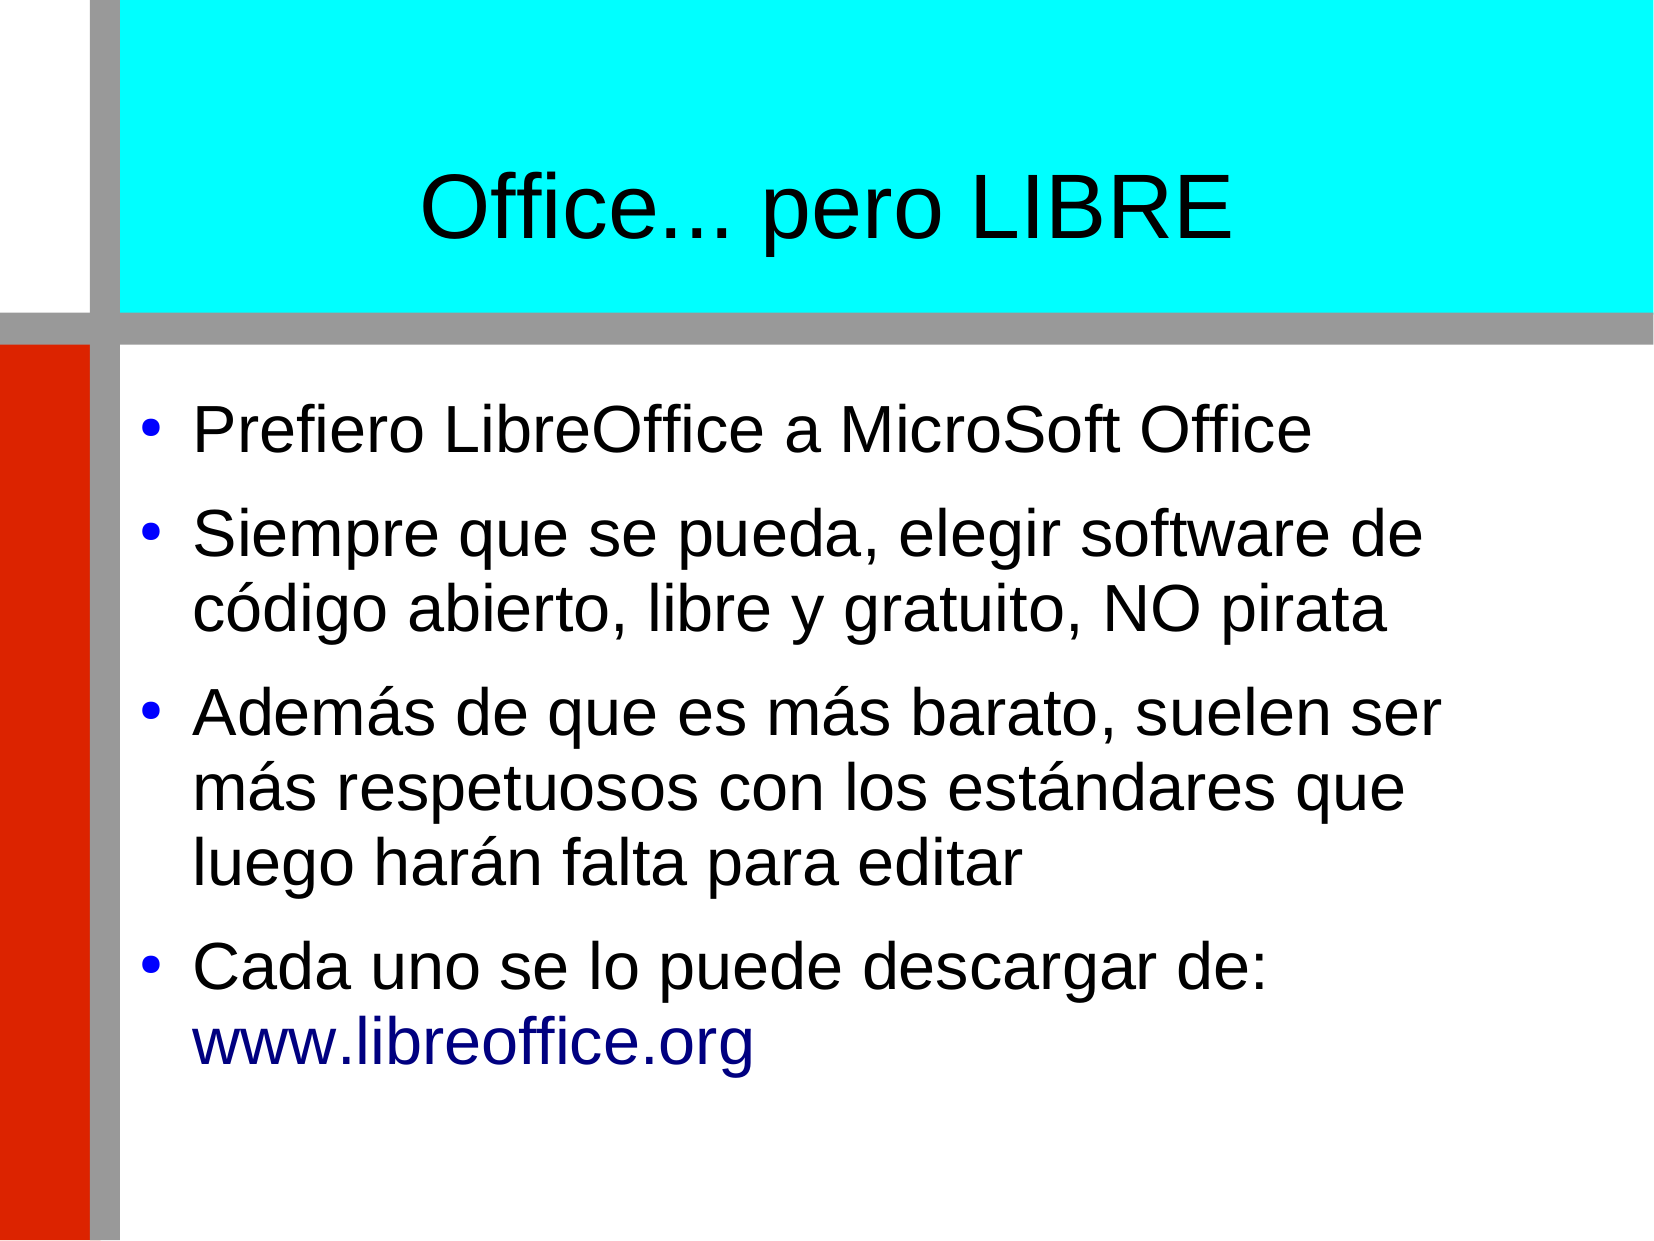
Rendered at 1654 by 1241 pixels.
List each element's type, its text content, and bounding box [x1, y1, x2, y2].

title Office... pero LIBRE [121, 102, 1534, 310]
list Prefiero LibreOffice a MicroSoft Office Siempre que se pueda, elegir software de código abierto, libre y gratuito, NO pirata Además de que es más barato, suelen ser más respetuosos con los estándares que luego harán falta para editar Cada uno se lo puede descargar de: www.libreoffice.org [121, 391, 1534, 1241]
